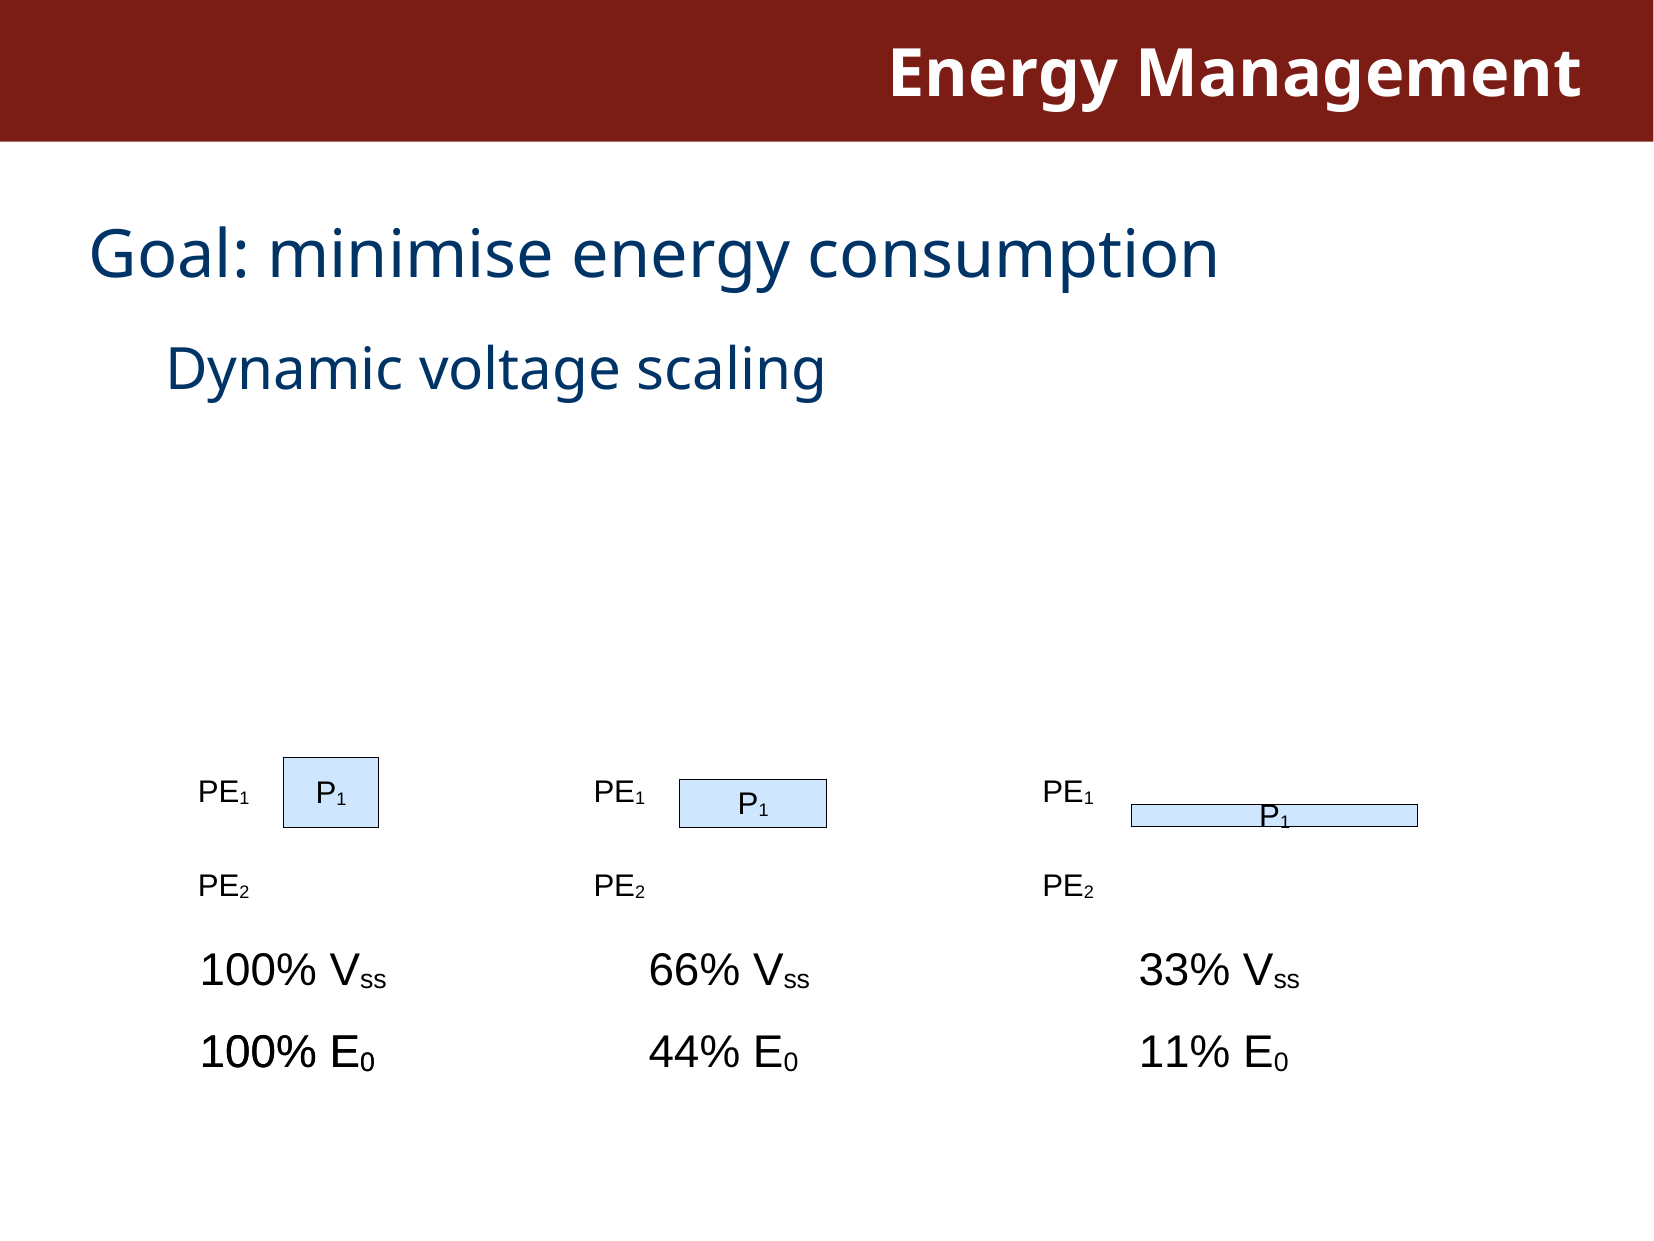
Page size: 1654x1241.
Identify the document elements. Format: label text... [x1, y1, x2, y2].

text_box 100% E0 [184, 1003, 390, 1101]
text_box 11% E0 [1123, 1003, 1304, 1101]
text_box PE1 [578, 755, 678, 827]
list Goal: minimise energy consumption Dynamic voltage scaling [70, 206, 1559, 1158]
text_box PE2 [1027, 850, 1126, 922]
text_box P1 [1131, 804, 1418, 827]
text_box P1 [1264, 807, 1275, 815]
title Energy Management [0, 0, 1583, 142]
text_box P1 [679, 779, 827, 828]
text_box 33% Vss [1123, 921, 1316, 1018]
text_box PE1 [1027, 755, 1126, 827]
text_box PE1 [183, 755, 282, 827]
text_box 66% Vss [633, 921, 825, 1018]
text_box PE2 [183, 850, 282, 922]
text_box 100% Vss [184, 921, 402, 1018]
text_box 44% E0 [633, 1003, 814, 1101]
text_box PE2 [578, 850, 678, 922]
text_box P1 [283, 757, 379, 828]
